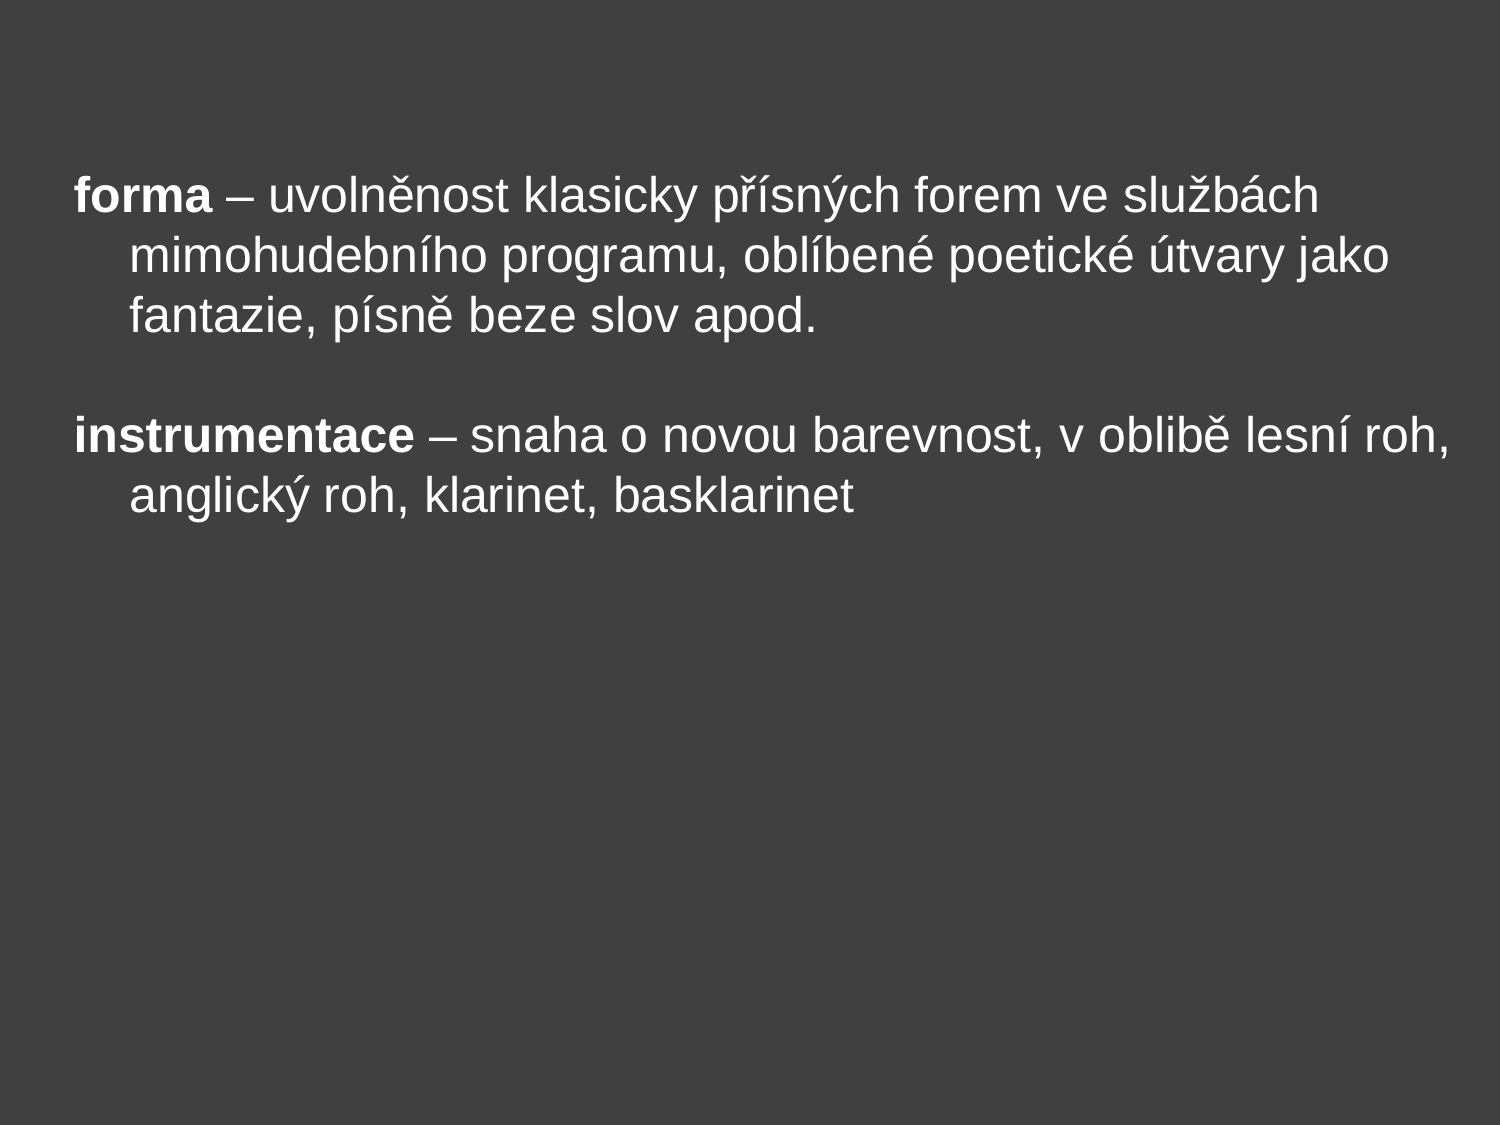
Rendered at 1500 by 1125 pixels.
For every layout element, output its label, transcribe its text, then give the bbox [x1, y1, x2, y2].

list forma – uvolněnost klasicky přísných forem ve službách mimohudebního programu, oblíbené poetické útvary jako fantazie, písně beze slov apod. instrumentace – snaha o novou barevnost, v oblibě lesní roh, anglický roh, klarinet, basklarinet [58, 35, 1471, 1125]
